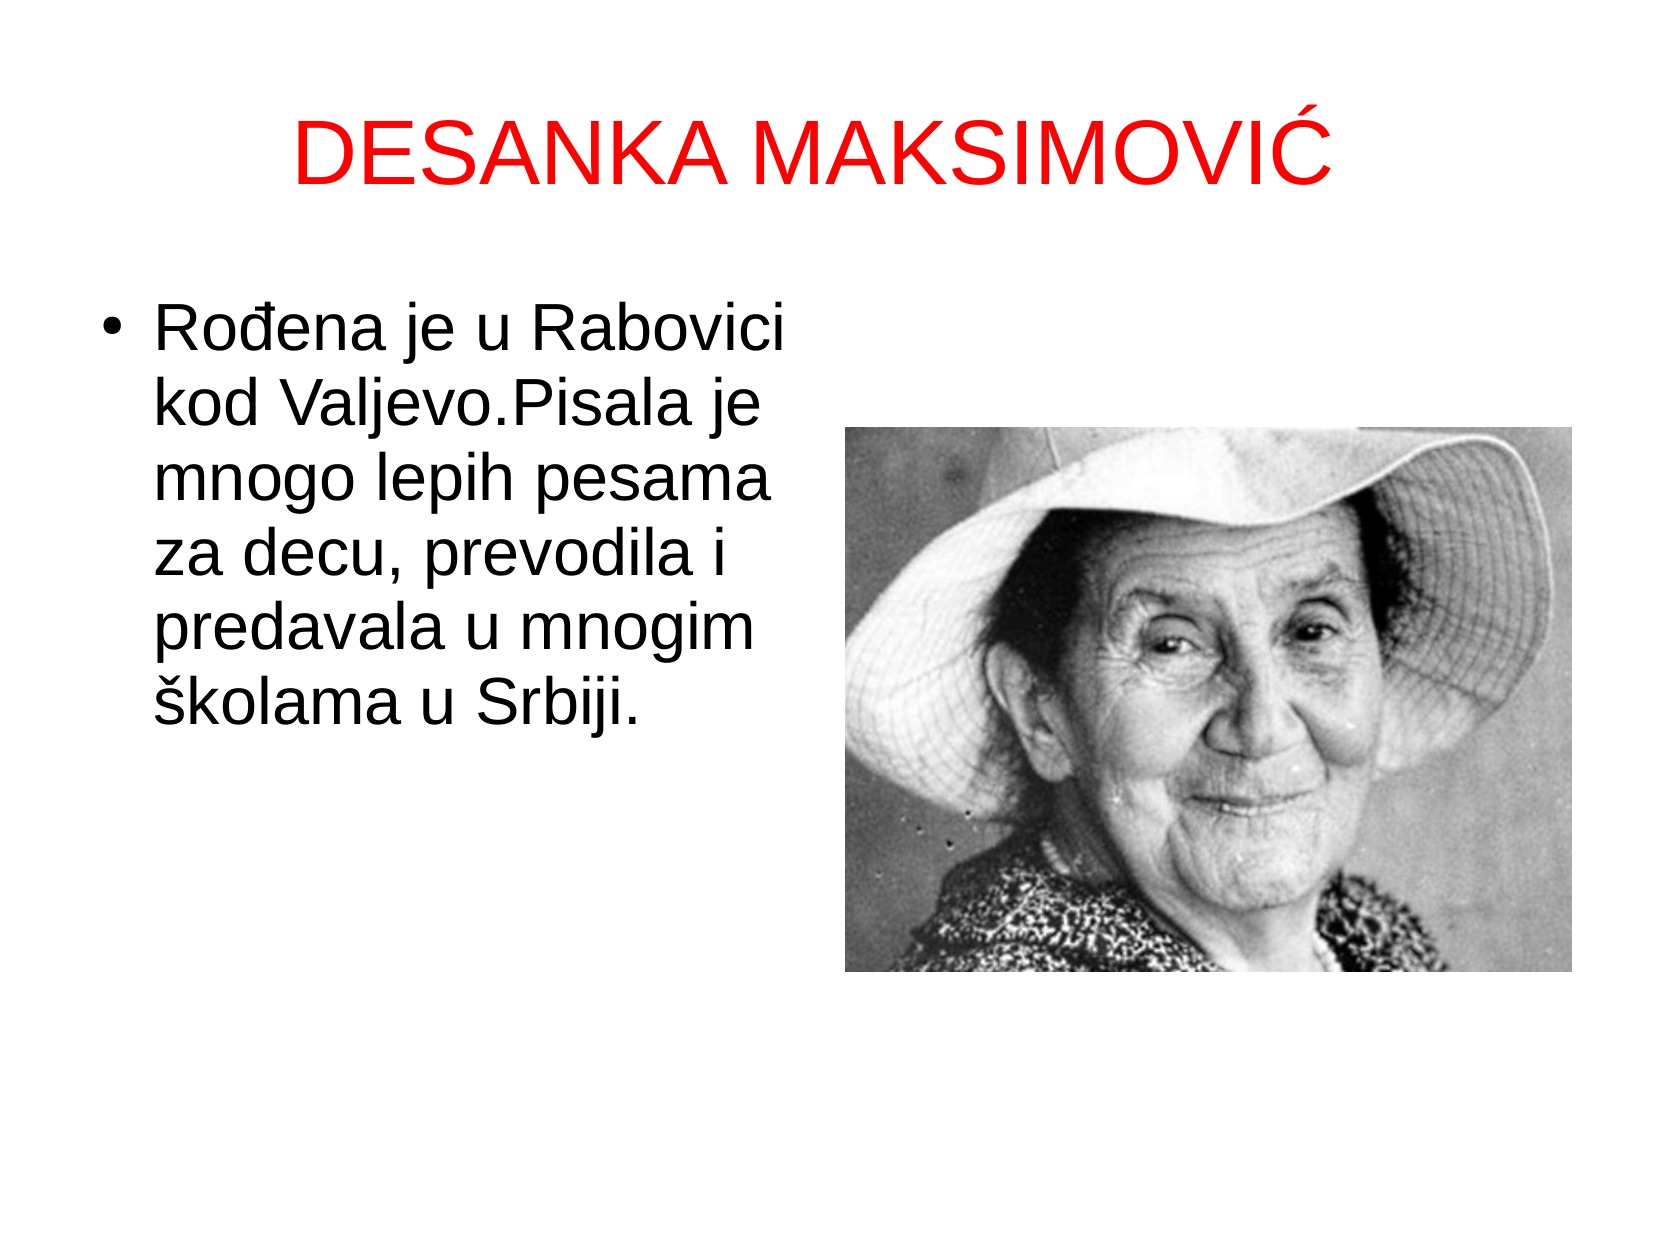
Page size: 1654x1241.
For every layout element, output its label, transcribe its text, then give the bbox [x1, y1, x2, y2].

picture [845, 427, 1572, 972]
list Rođena je u Rabovici kod Valjevo.Pisala je mnogo lepih pesama za decu, prevodila i predavala u mnogim školama u Srbiji. [82, 290, 809, 1109]
title DESANKA MAKSIMOVIĆ [82, 56, 1571, 250]
